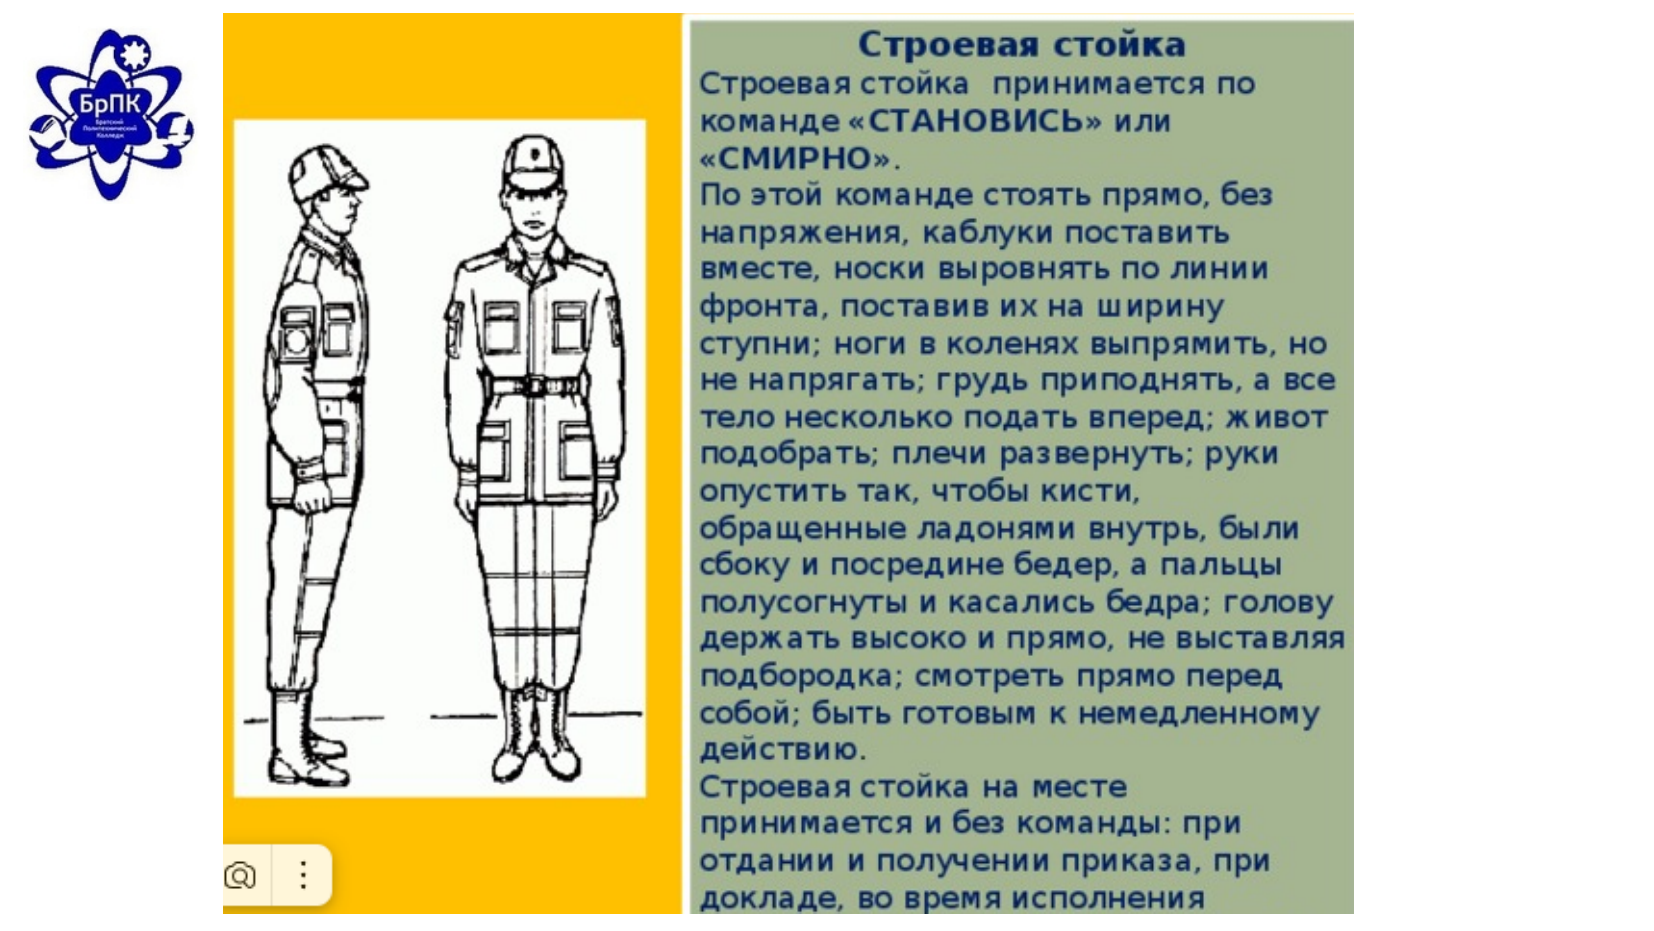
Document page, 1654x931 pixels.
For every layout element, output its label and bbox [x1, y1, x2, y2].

picture [23, 26, 200, 204]
picture [223, 13, 1354, 914]
